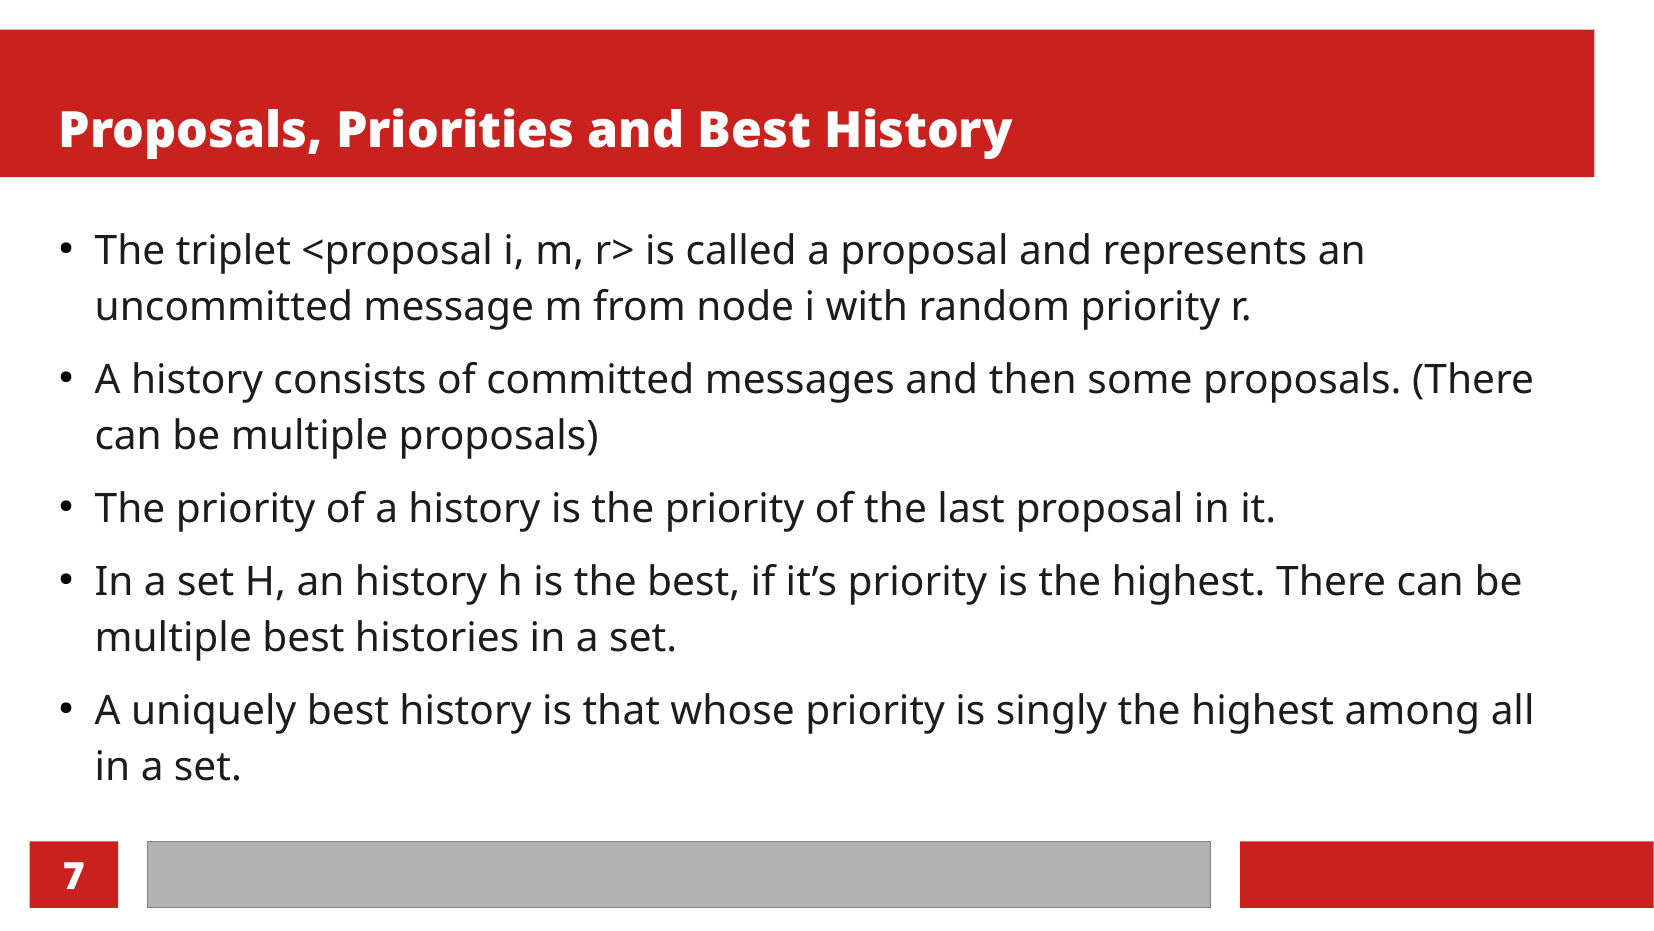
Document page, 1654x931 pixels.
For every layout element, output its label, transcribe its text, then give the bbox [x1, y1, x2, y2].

list The triplet <proposal i, m, r> is called a proposal and represents an uncommitted message m from node i with random priority r. A history consists of committed messages and then some proposals. (There can be multiple proposals) The priority of a history is the priority of the last proposal in it. In a set H, an history h is the best, if it’s priority is the highest. There can be multiple best histories in a set. A uniquely best history is that whose priority is singly the highest among all in a set. [59, 221, 1565, 798]
title Proposals, Priorities and Best History [59, 44, 1595, 163]
